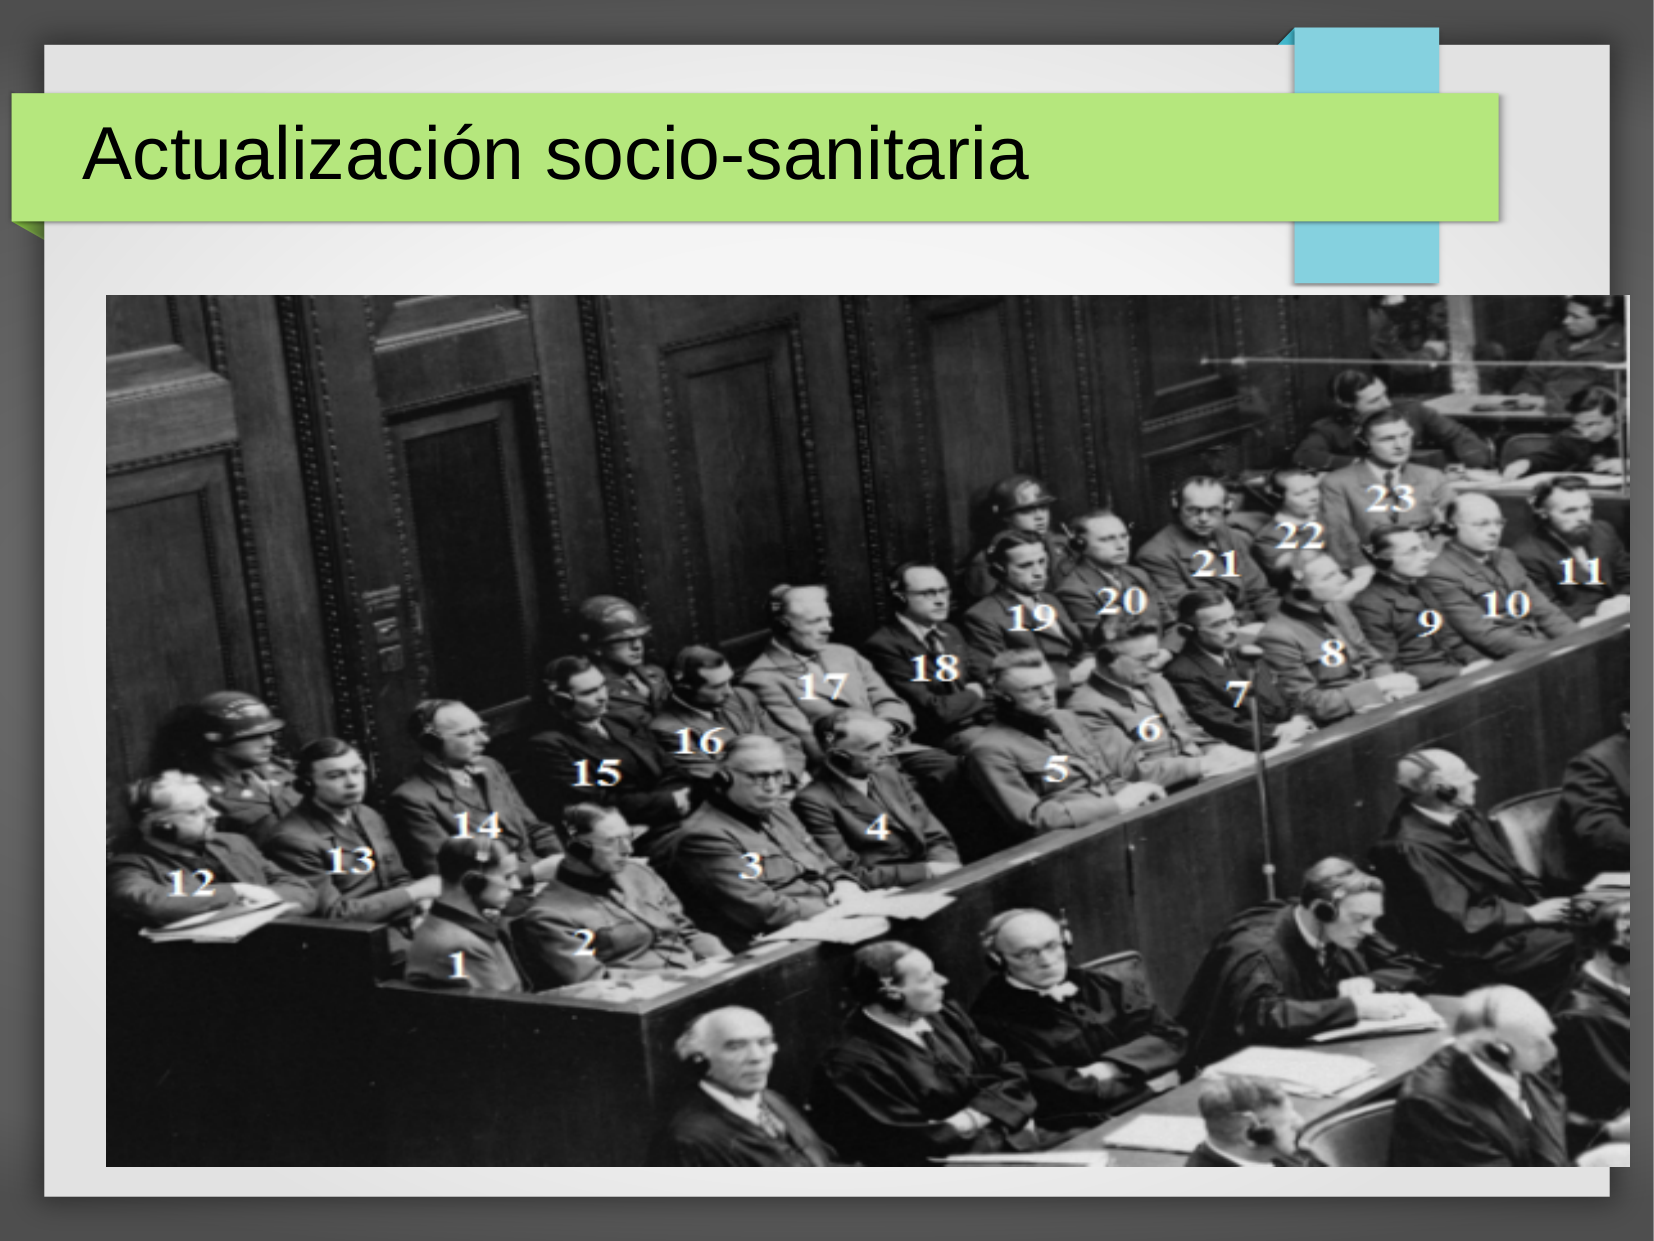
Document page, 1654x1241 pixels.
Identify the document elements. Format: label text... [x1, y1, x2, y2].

title Actualización socio-sanitaria [82, 94, 1264, 213]
picture [0, 0, 1654, 1241]
